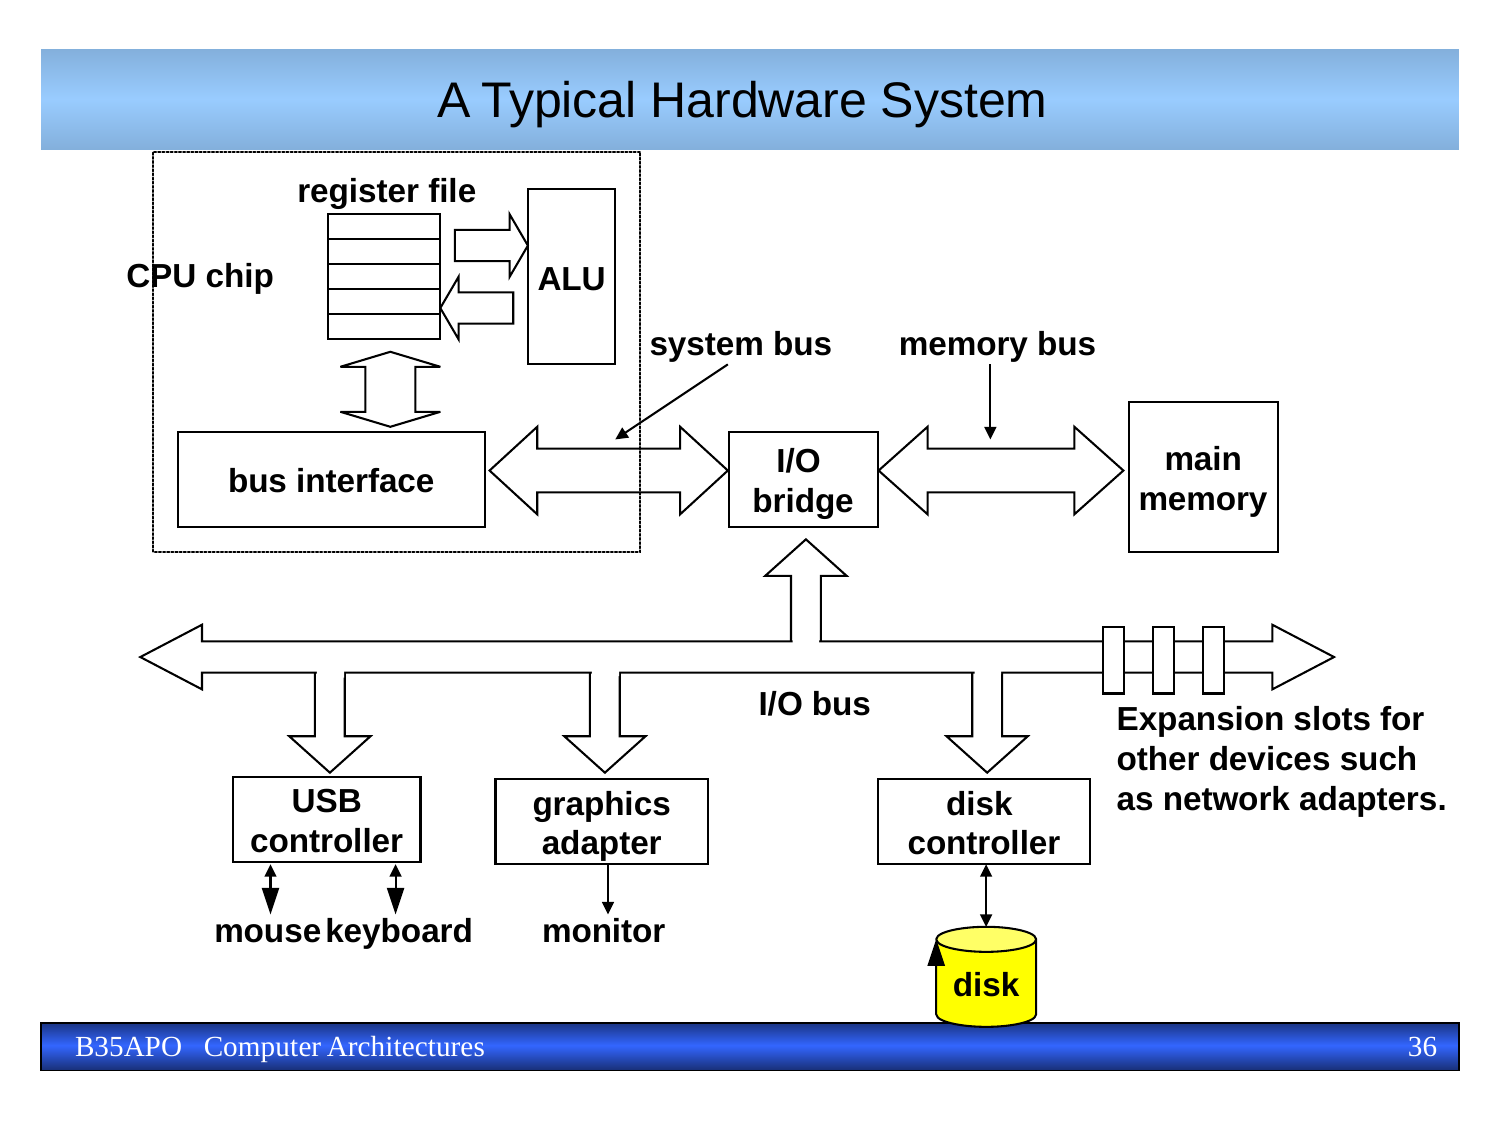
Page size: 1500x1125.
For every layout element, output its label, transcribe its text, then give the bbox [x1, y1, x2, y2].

title A Typical Hardware System [41, 49, 1459, 150]
text_box mouse [199, 902, 310, 957]
text_box bus interface [177, 432, 486, 527]
text_box system bus [634, 314, 848, 370]
text_box disk controller [877, 778, 1091, 865]
text_box CPU chip [111, 246, 152, 302]
text_box I/O bridge [728, 432, 878, 527]
text_box Expansion slots for other devices such as network adapters. [1101, 689, 1462, 865]
text_box register file [282, 161, 492, 217]
text_box ALU [527, 189, 616, 365]
text_box disk [936, 940, 1037, 1027]
text_box main memory [1128, 401, 1278, 552]
text_box I/O bus [743, 675, 886, 730]
text_box CPU chip [154, 246, 289, 302]
text_box monitor [527, 902, 681, 957]
text_box memory bus [884, 314, 1112, 370]
text_box graphics adapter [495, 778, 708, 865]
text_box keyboard [310, 902, 488, 957]
text_box [140, 624, 1335, 690]
text_box USB controller [233, 776, 421, 863]
